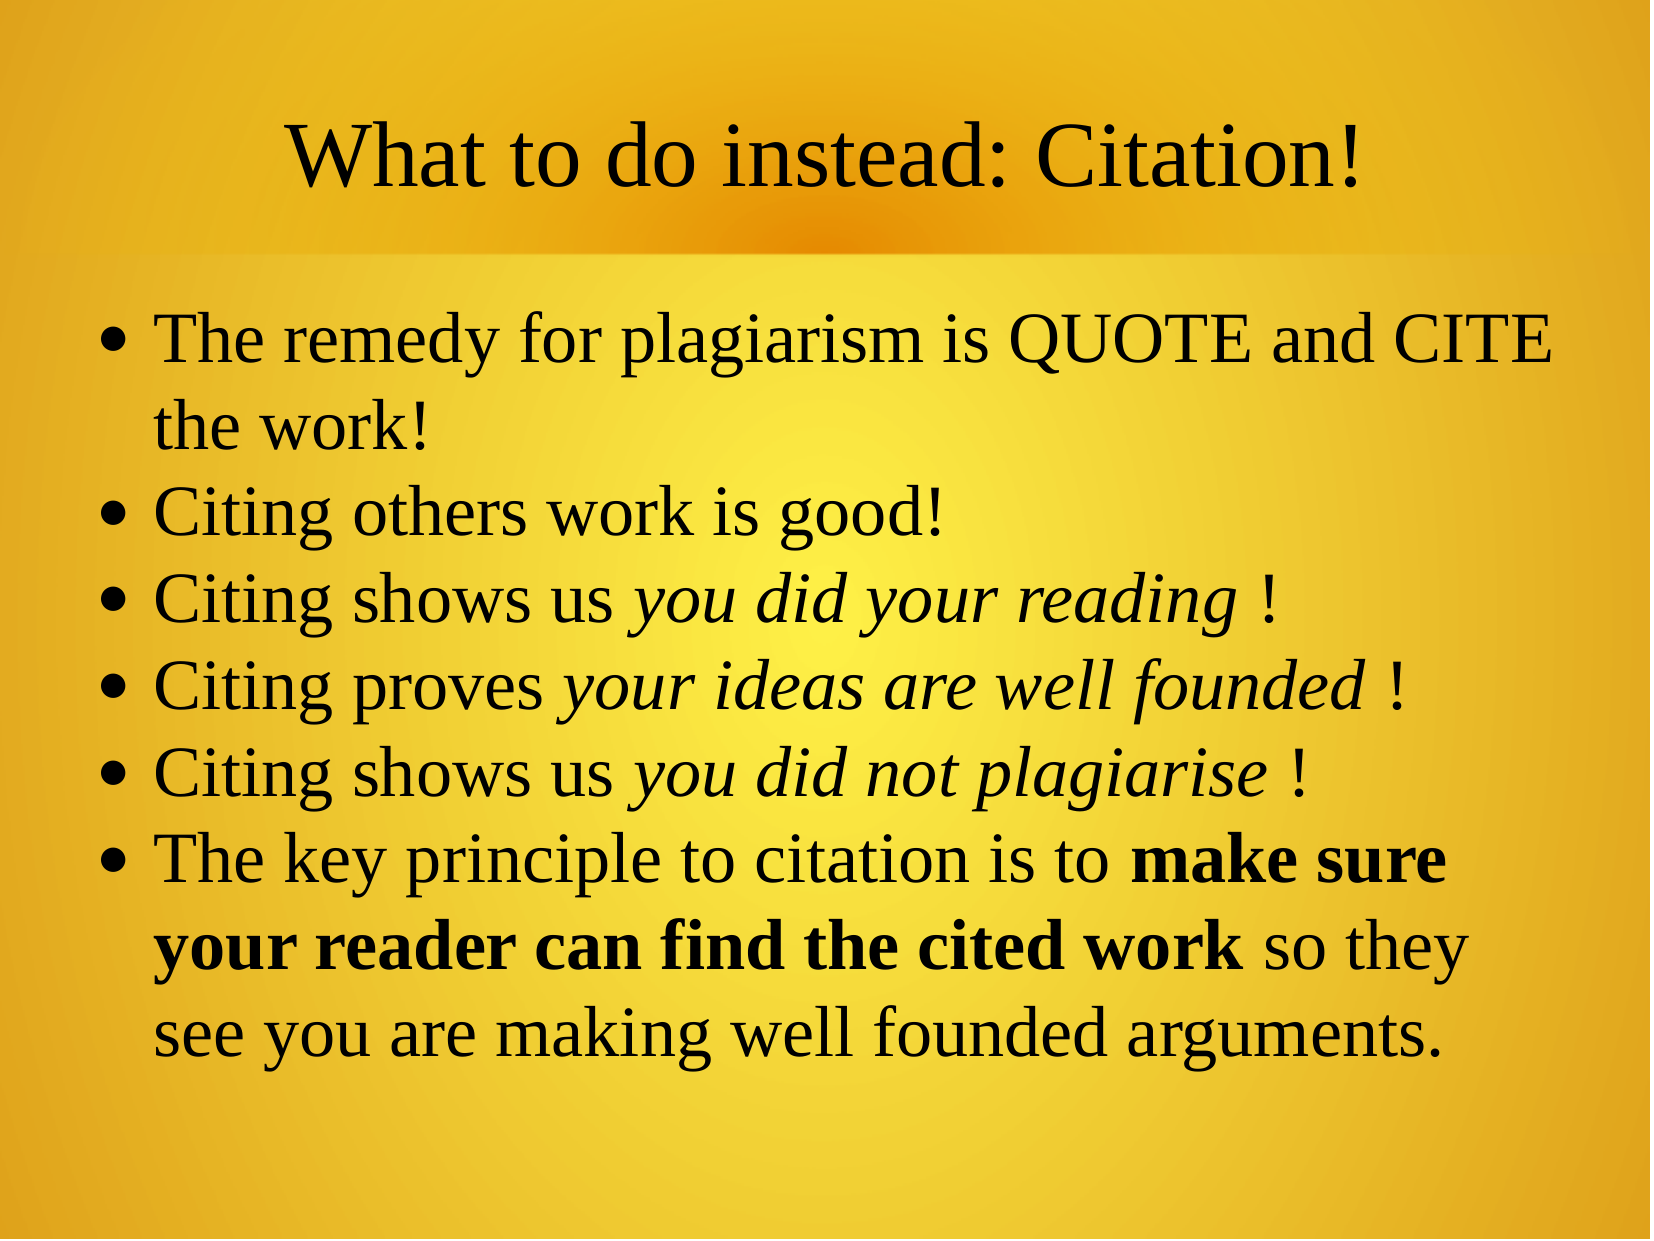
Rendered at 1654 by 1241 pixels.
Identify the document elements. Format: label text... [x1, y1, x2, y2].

text_box The remedy for plagiarism is QUOTE and CITE the work! Citing others work is good! Citing shows us you did your reading ! Citing proves your ideas are well founded ! Citing shows us you did not plagiarise ! The key principle to citation is to make sure your reader can find the cited work so they see you are making well founded arguments. [82, 290, 1571, 1010]
text_box What to do instead: Citation! [82, 47, 1571, 252]
picture [0, 0, 1650, 1239]
